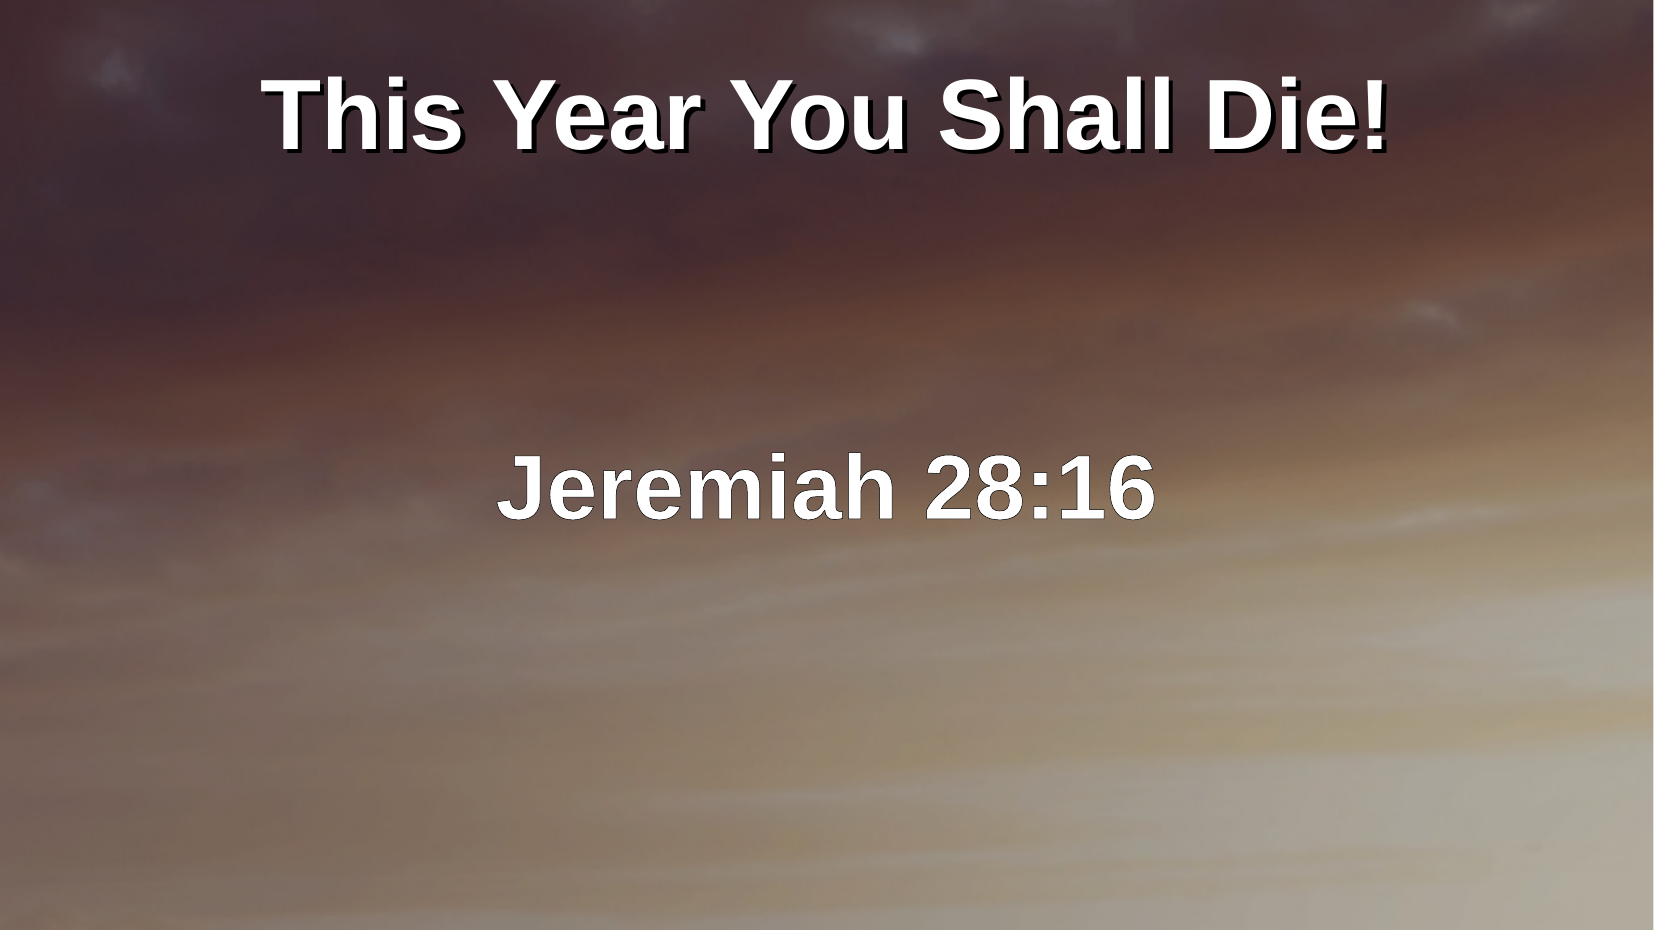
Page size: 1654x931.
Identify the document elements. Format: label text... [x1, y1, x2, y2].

picture [0, 0, 1654, 931]
title This Year You Shall Die! [82, 37, 1571, 193]
subtitle Jeremiah 28:16 [82, 217, 1571, 758]
